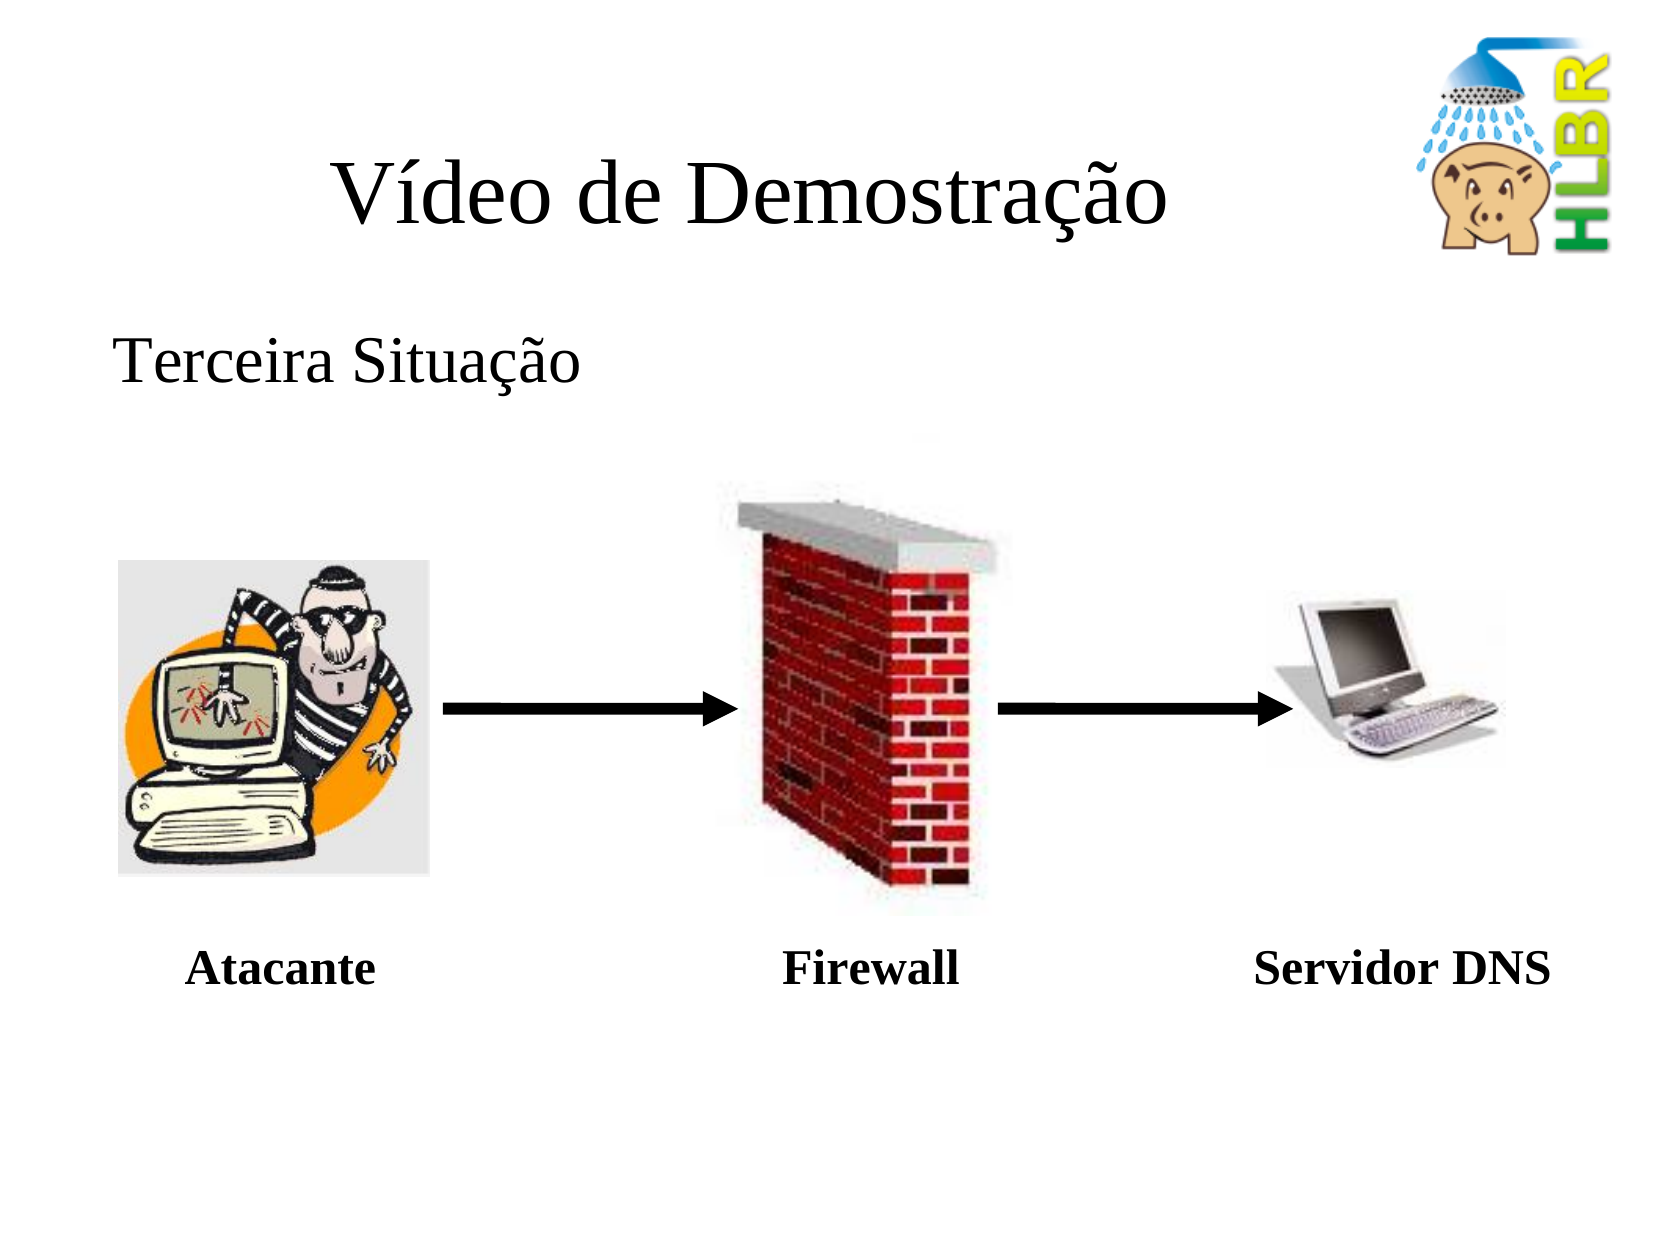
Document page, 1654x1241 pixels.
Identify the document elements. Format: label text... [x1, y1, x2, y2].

title Vídeo de Demostração [112, 76, 1388, 312]
text_box Firewall [679, 933, 1063, 1008]
text_box Servidor DNS [1210, 933, 1595, 1067]
list Terceira Situação [112, 324, 1388, 1020]
picture [118, 560, 430, 877]
picture [1416, 37, 1612, 260]
text_box Atacante [88, 933, 473, 1008]
picture [693, 433, 1093, 916]
picture [1266, 590, 1506, 768]
